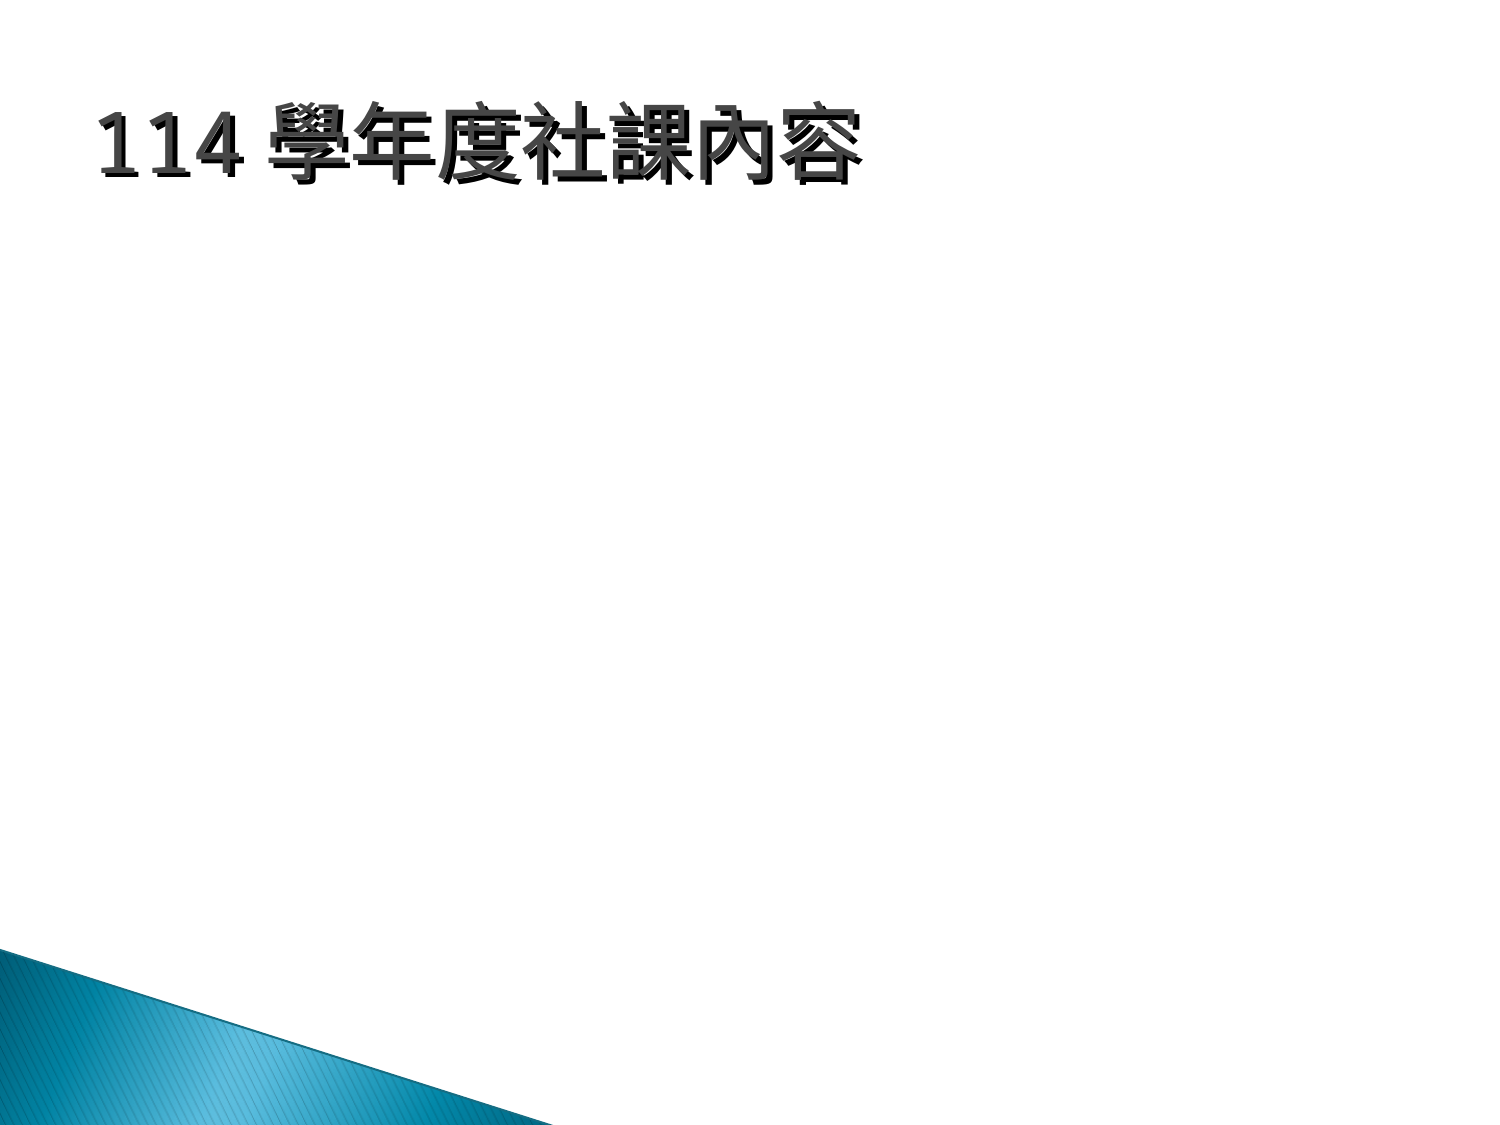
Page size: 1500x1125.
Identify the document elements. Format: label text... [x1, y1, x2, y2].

title 114學年度社課內容 [75, 45, 1426, 233]
